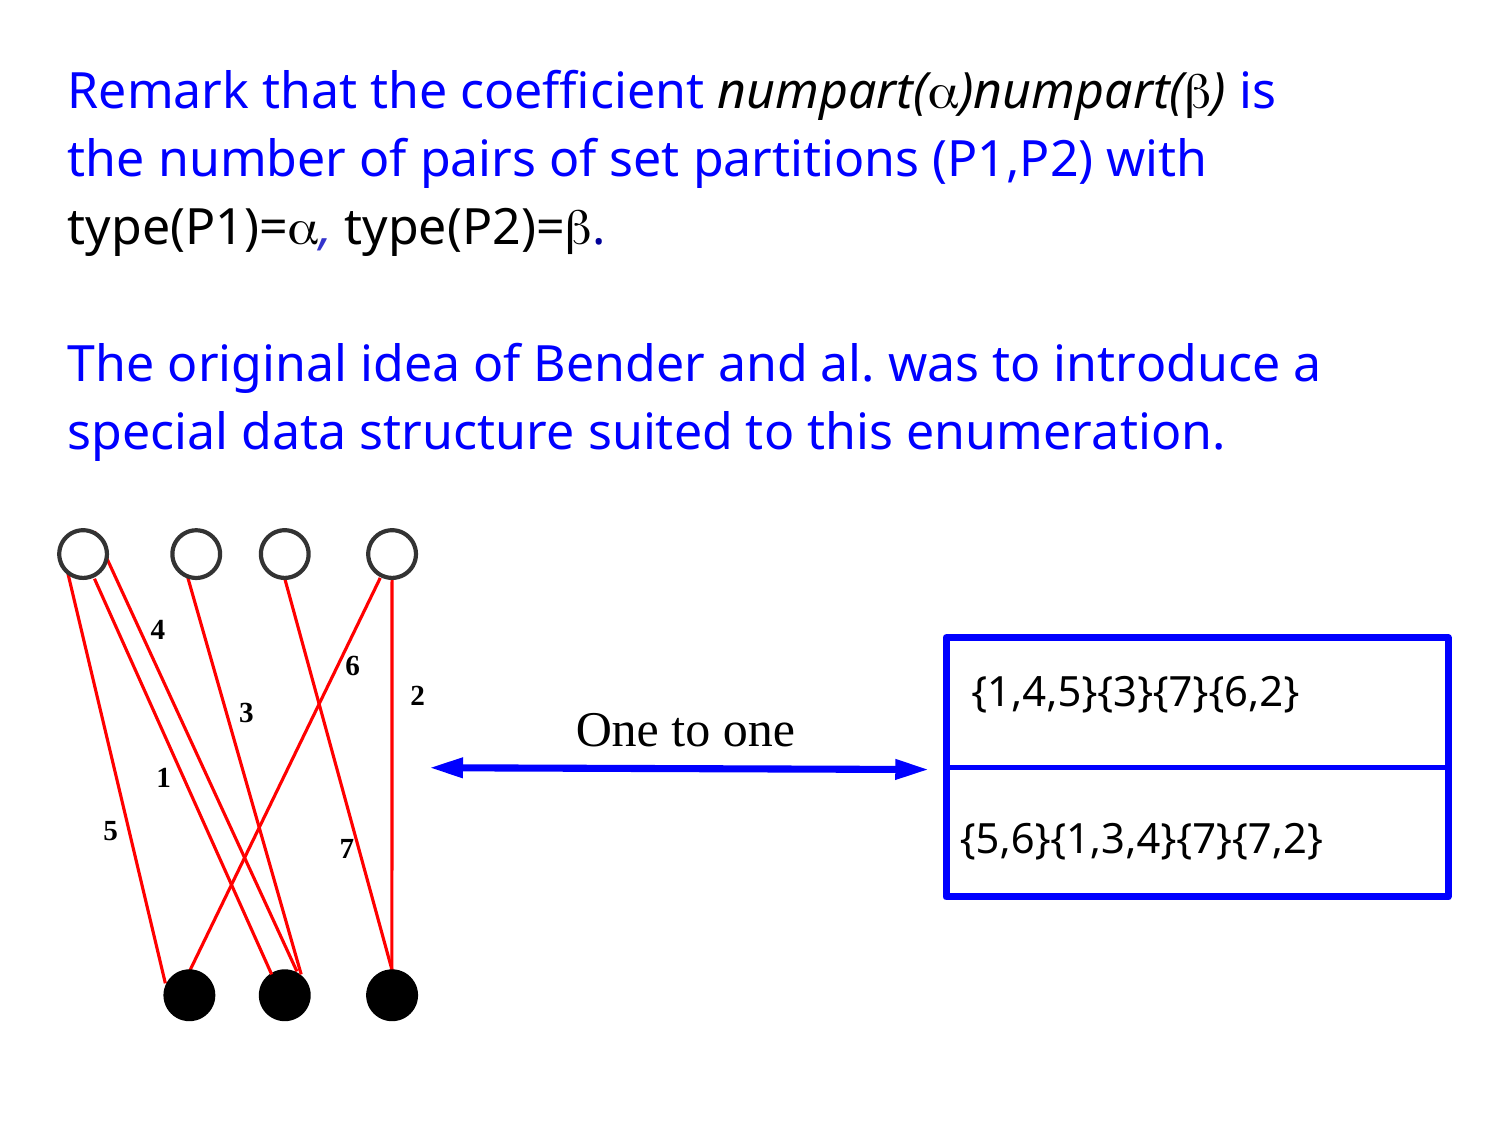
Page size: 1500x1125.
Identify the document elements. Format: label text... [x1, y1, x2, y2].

text_box Remark that the coefficient numpart(α)numpart(β) is the number of pairs of set partitions (P1,P2) with type(P1)=, type(P2)=. The original idea of Bender and al. was to introduce a special data structure suited to this enumeration. [53, 47, 1452, 451]
text_box 6 [330, 643, 376, 692]
text_box [165, 971, 214, 1020]
text_box 3 [224, 690, 269, 740]
text_box 2 [395, 673, 441, 722]
text_box One to one [561, 696, 811, 768]
text_box {1,4,5}{3}{7}{6,2} [956, 655, 1430, 721]
text_box [59, 530, 107, 578]
text_box 7 [324, 826, 370, 875]
text_box 4 [135, 608, 181, 657]
text_box {5,6}{1,3,4}{7}{7,2} [944, 803, 1460, 869]
text_box 1 [141, 755, 187, 804]
text_box [172, 530, 221, 578]
text_box [260, 971, 309, 1020]
text_box [368, 971, 416, 1020]
text_box 5 [88, 809, 133, 858]
